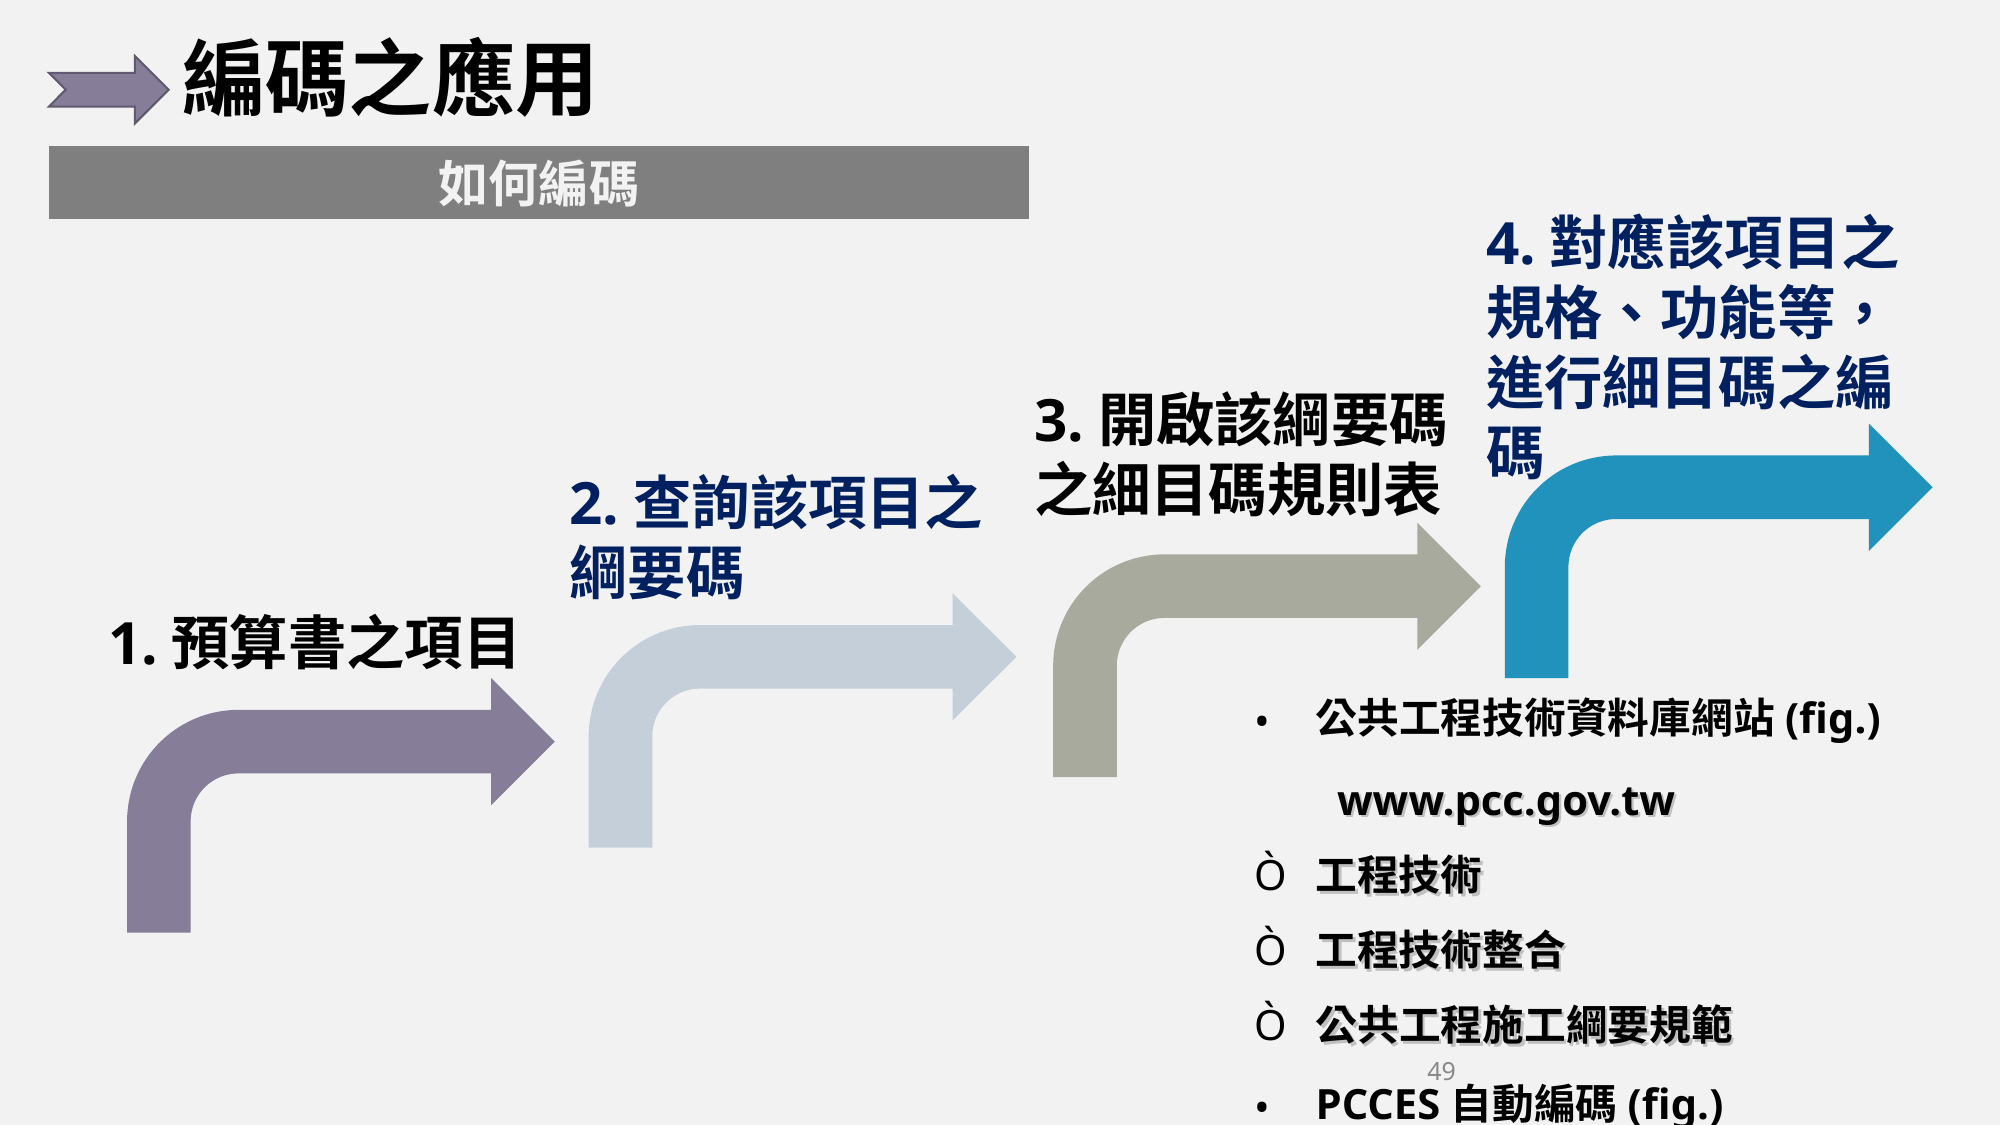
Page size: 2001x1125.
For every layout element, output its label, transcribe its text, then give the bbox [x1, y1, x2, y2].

text_box 4.對應該項目之規格、功能等，進行細目碼之編碼 [1486, 206, 1951, 297]
text_box 公共工程技術資料庫網站(fig.) www.pcc.gov.tw 工程技術 工程技術整合 公共工程施工綱要規範 PCCES自動編碼(fig.) [1076, 663, 1897, 1125]
text_box [588, 593, 1017, 848]
text_box 如何編碼 [49, 146, 1029, 219]
text_box 49 [1412, 1042, 1863, 1103]
text_box [127, 697, 555, 933]
text_box [1504, 423, 1933, 663]
text_box 3.開啟該綱要碼之細目碼規則表 [1034, 383, 1500, 475]
text_box 編碼之應用 [167, 18, 1375, 135]
text_box [1053, 522, 1481, 778]
text_box [48, 55, 167, 124]
text_box 1.預算書之項目 [108, 606, 573, 697]
text_box 2.查詢該項目之綱要碼 [570, 466, 1035, 558]
